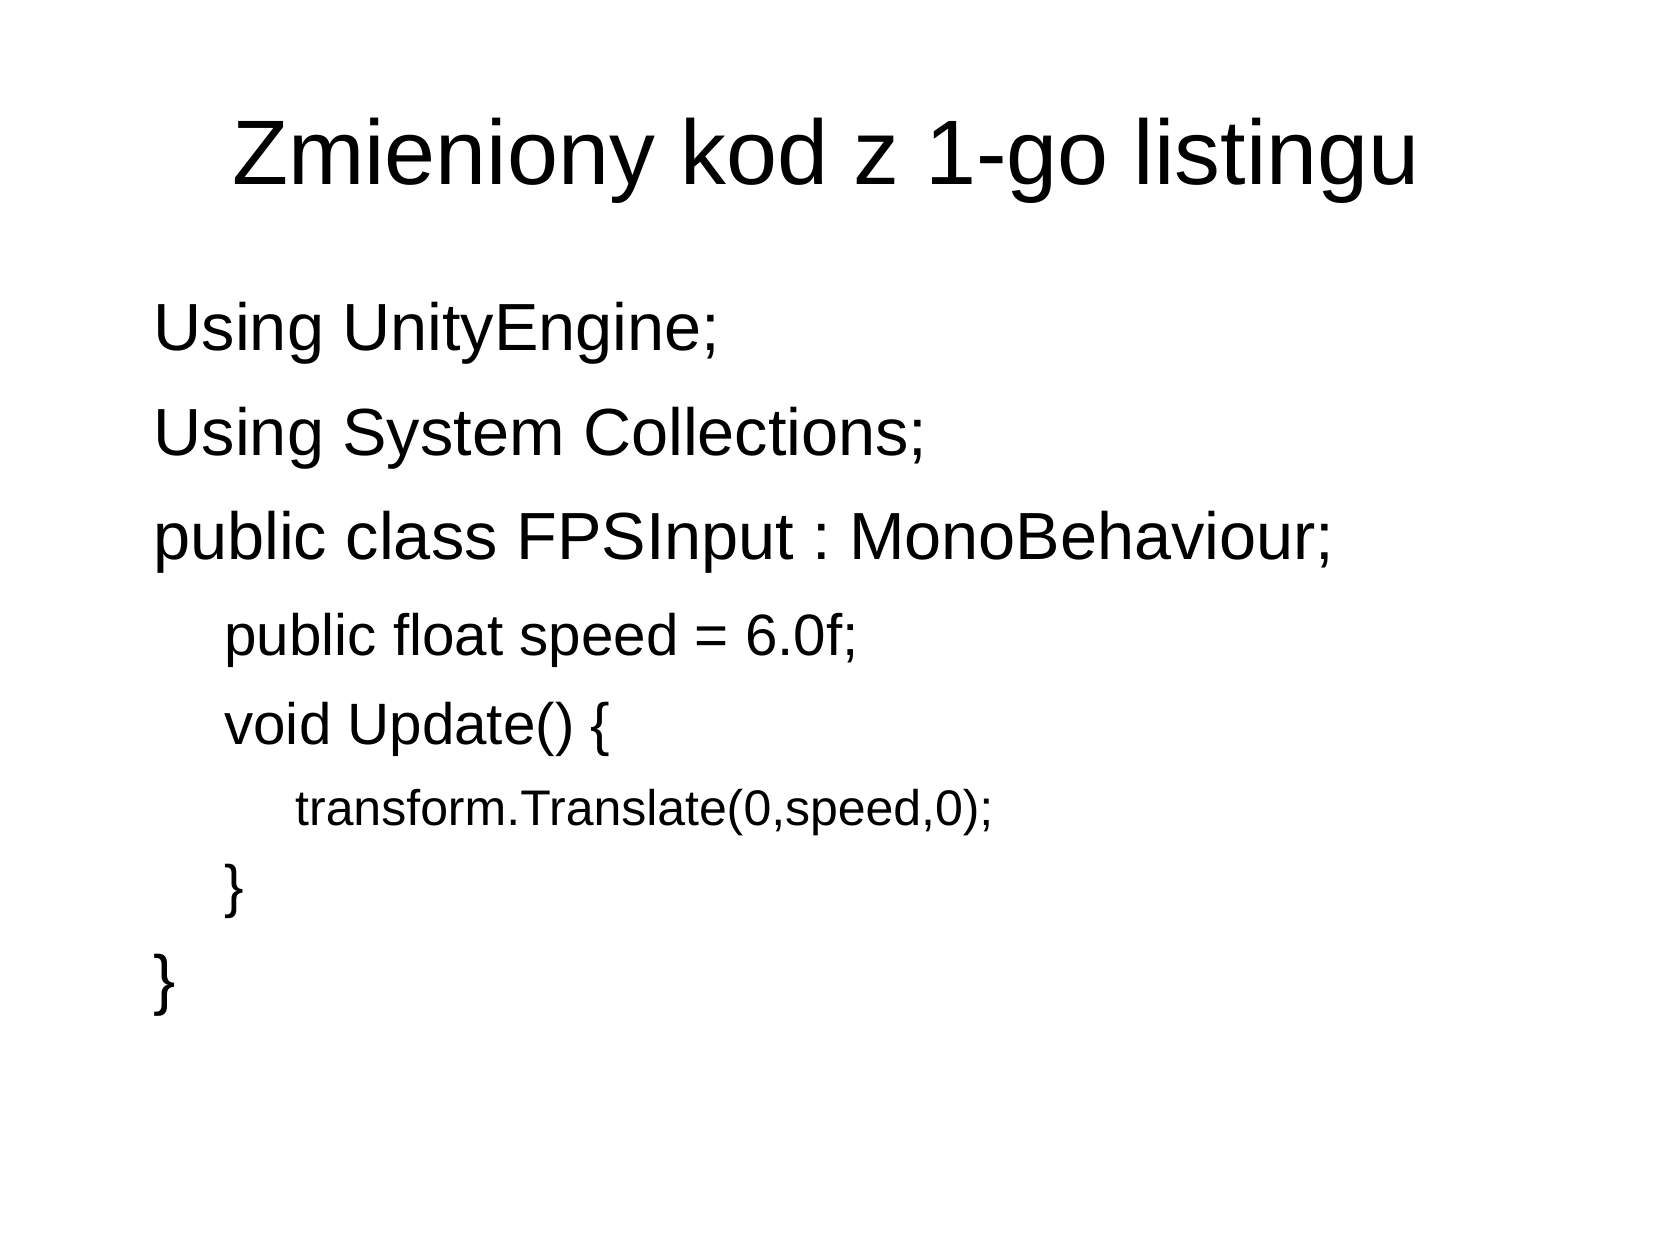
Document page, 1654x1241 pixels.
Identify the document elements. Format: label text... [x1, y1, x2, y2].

list Using UnityEngine; Using System Collections; public class FPSInput : MonoBehaviour; public float speed = 6.0f; void Update() { transform.Translate(0,speed,0); } } [82, 290, 1571, 1018]
title Zmieniony kod z 1-go listingu [82, 49, 1571, 257]
